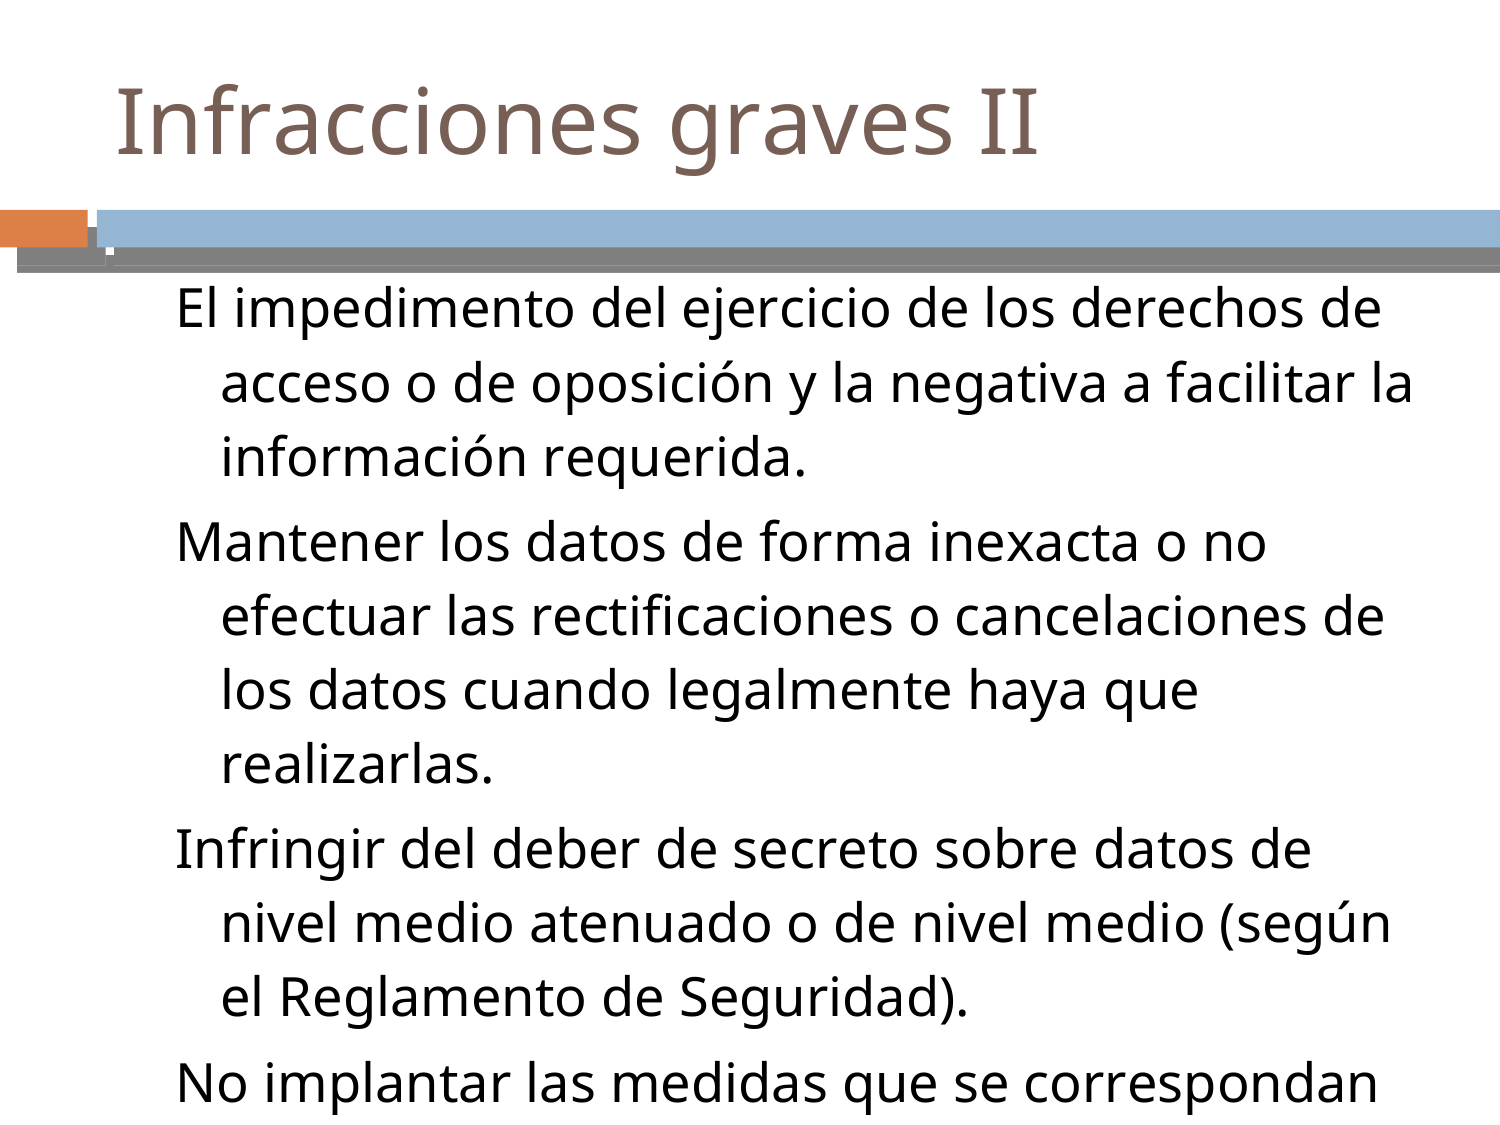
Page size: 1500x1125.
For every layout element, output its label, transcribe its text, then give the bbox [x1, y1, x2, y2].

list El impedimento del ejercicio de los derechos de acceso o de oposición y la negativa a facilitar la información requerida. Mantener los datos de forma inexacta o no efectuar las rectificaciones o cancelaciones de los datos cuando legalmente haya que realizarlas. Infringir del deber de secreto sobre datos de nivel medio atenuado o de nivel medio (según el Reglamento de Seguridad). No implantar las medidas que se correspondan según el Reglamento de Seguridad. [100, 262, 1438, 1001]
title Infracciones graves II [100, 37, 1438, 201]
